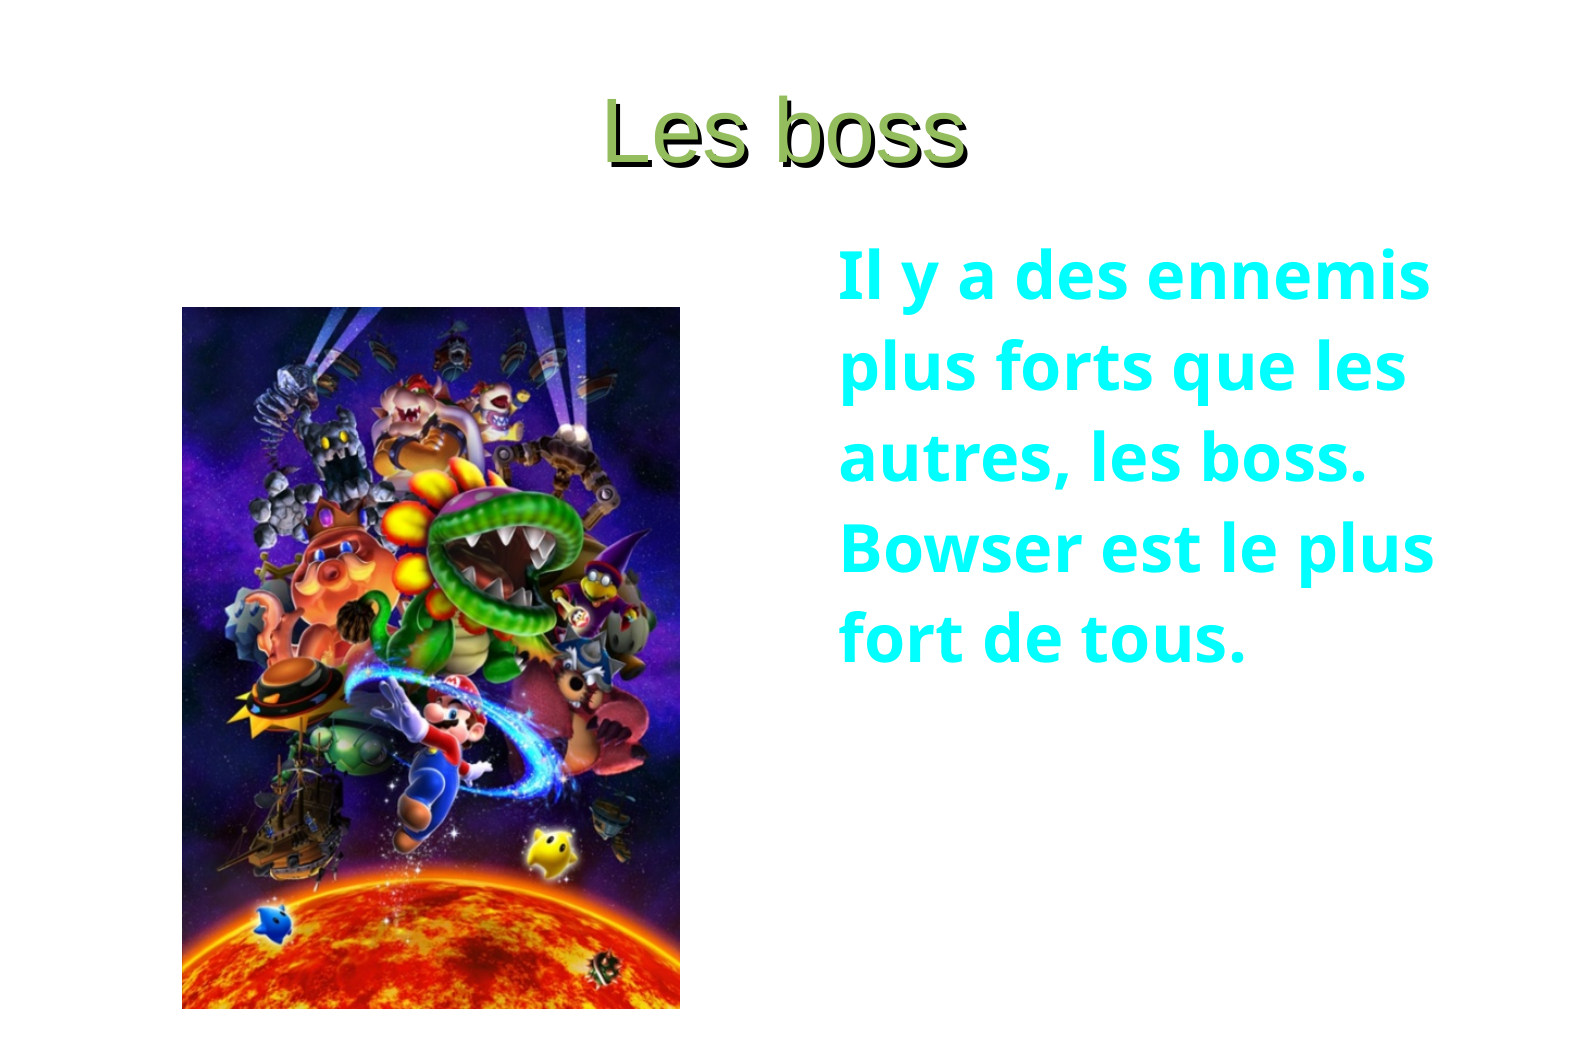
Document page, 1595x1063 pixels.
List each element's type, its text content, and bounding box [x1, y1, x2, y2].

picture [182, 307, 680, 1009]
list Il y a des ennemis plus forts que les autres, les boss. Bowser est le plus fort de tous. [767, 228, 1468, 916]
title Les boss [79, 49, 1515, 213]
